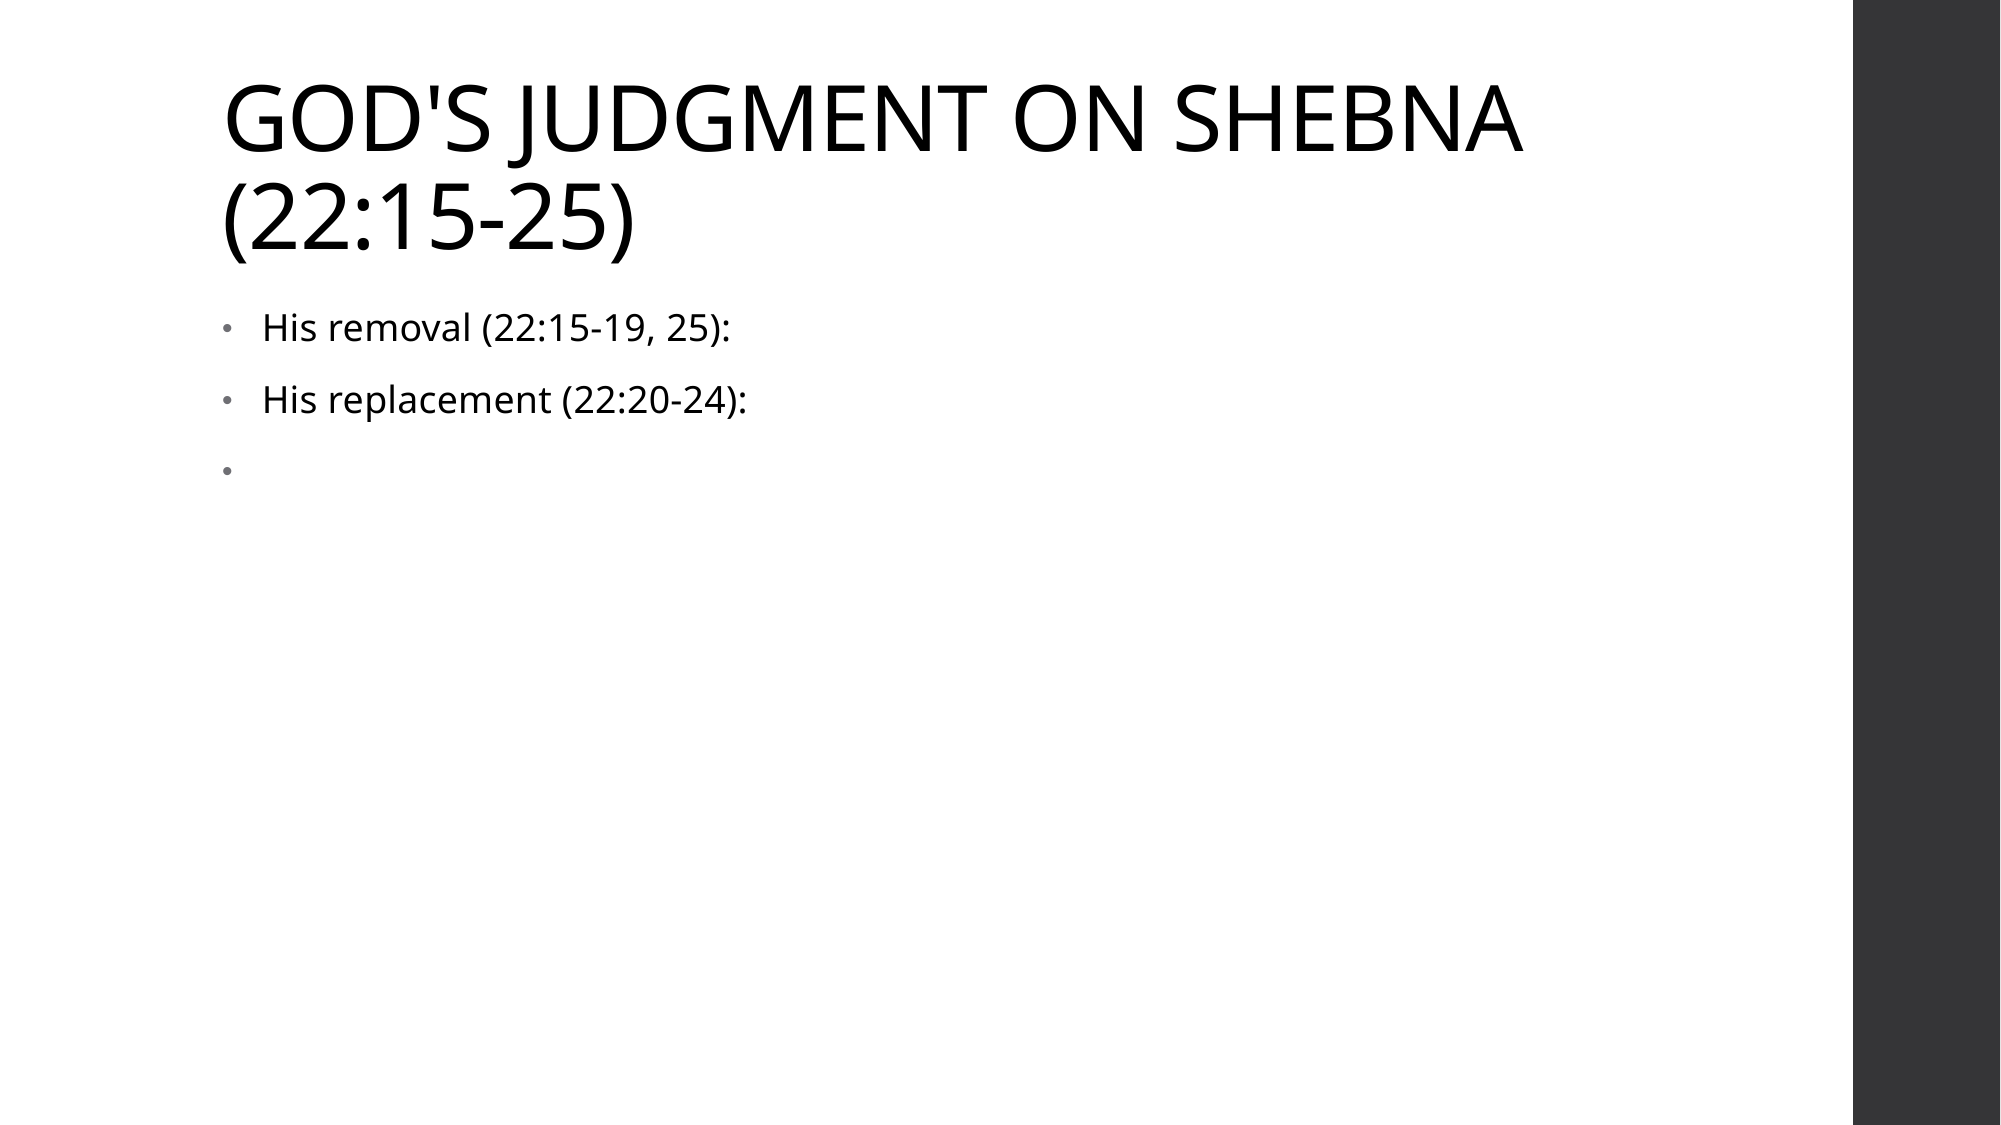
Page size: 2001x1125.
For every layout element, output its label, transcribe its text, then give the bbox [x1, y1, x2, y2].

title GOD'S JUDGMENT ON SHEBNA (22:15-25) [206, 60, 1797, 278]
list His removal (22:15-19, 25): His replacement (22:20-24): [206, 299, 1617, 1014]
